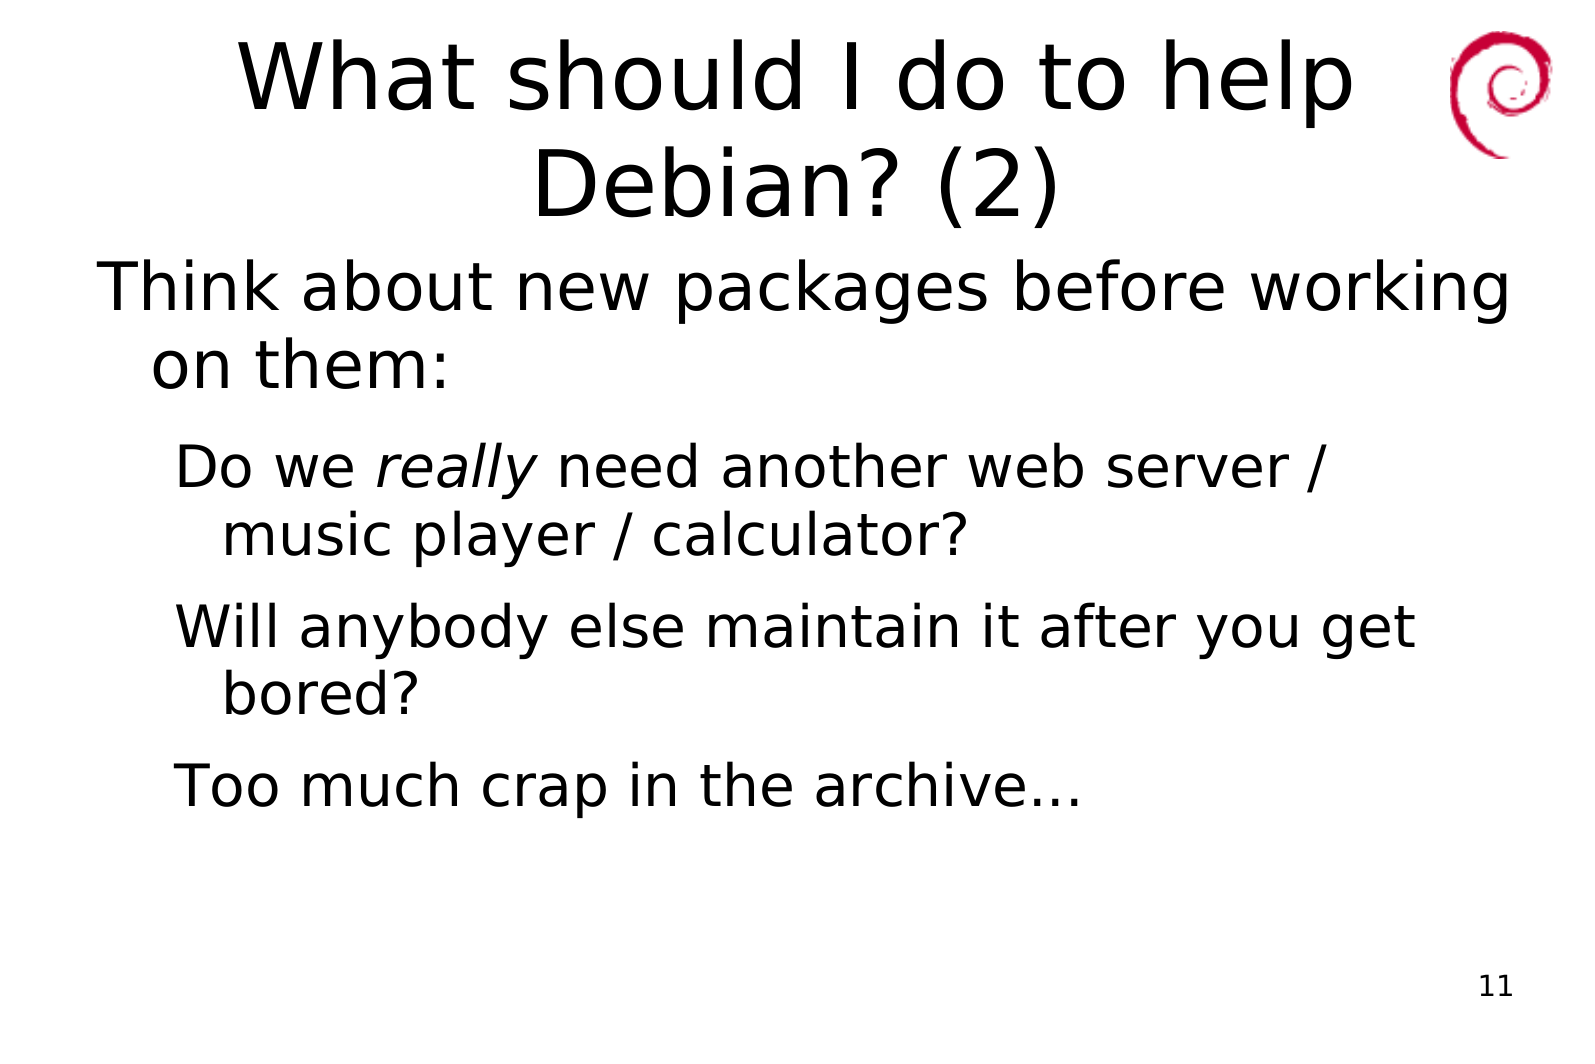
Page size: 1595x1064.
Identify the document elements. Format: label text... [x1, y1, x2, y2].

title What should I do to help Debian? (2) [79, 24, 1515, 239]
list Think about new packages before working on them: Do we really need another web server / music player / calculator? Will anybody else maintain it after you get bored? Too much crap in the archive... [79, 248, 1515, 951]
picture [1515, 31, 1555, 159]
